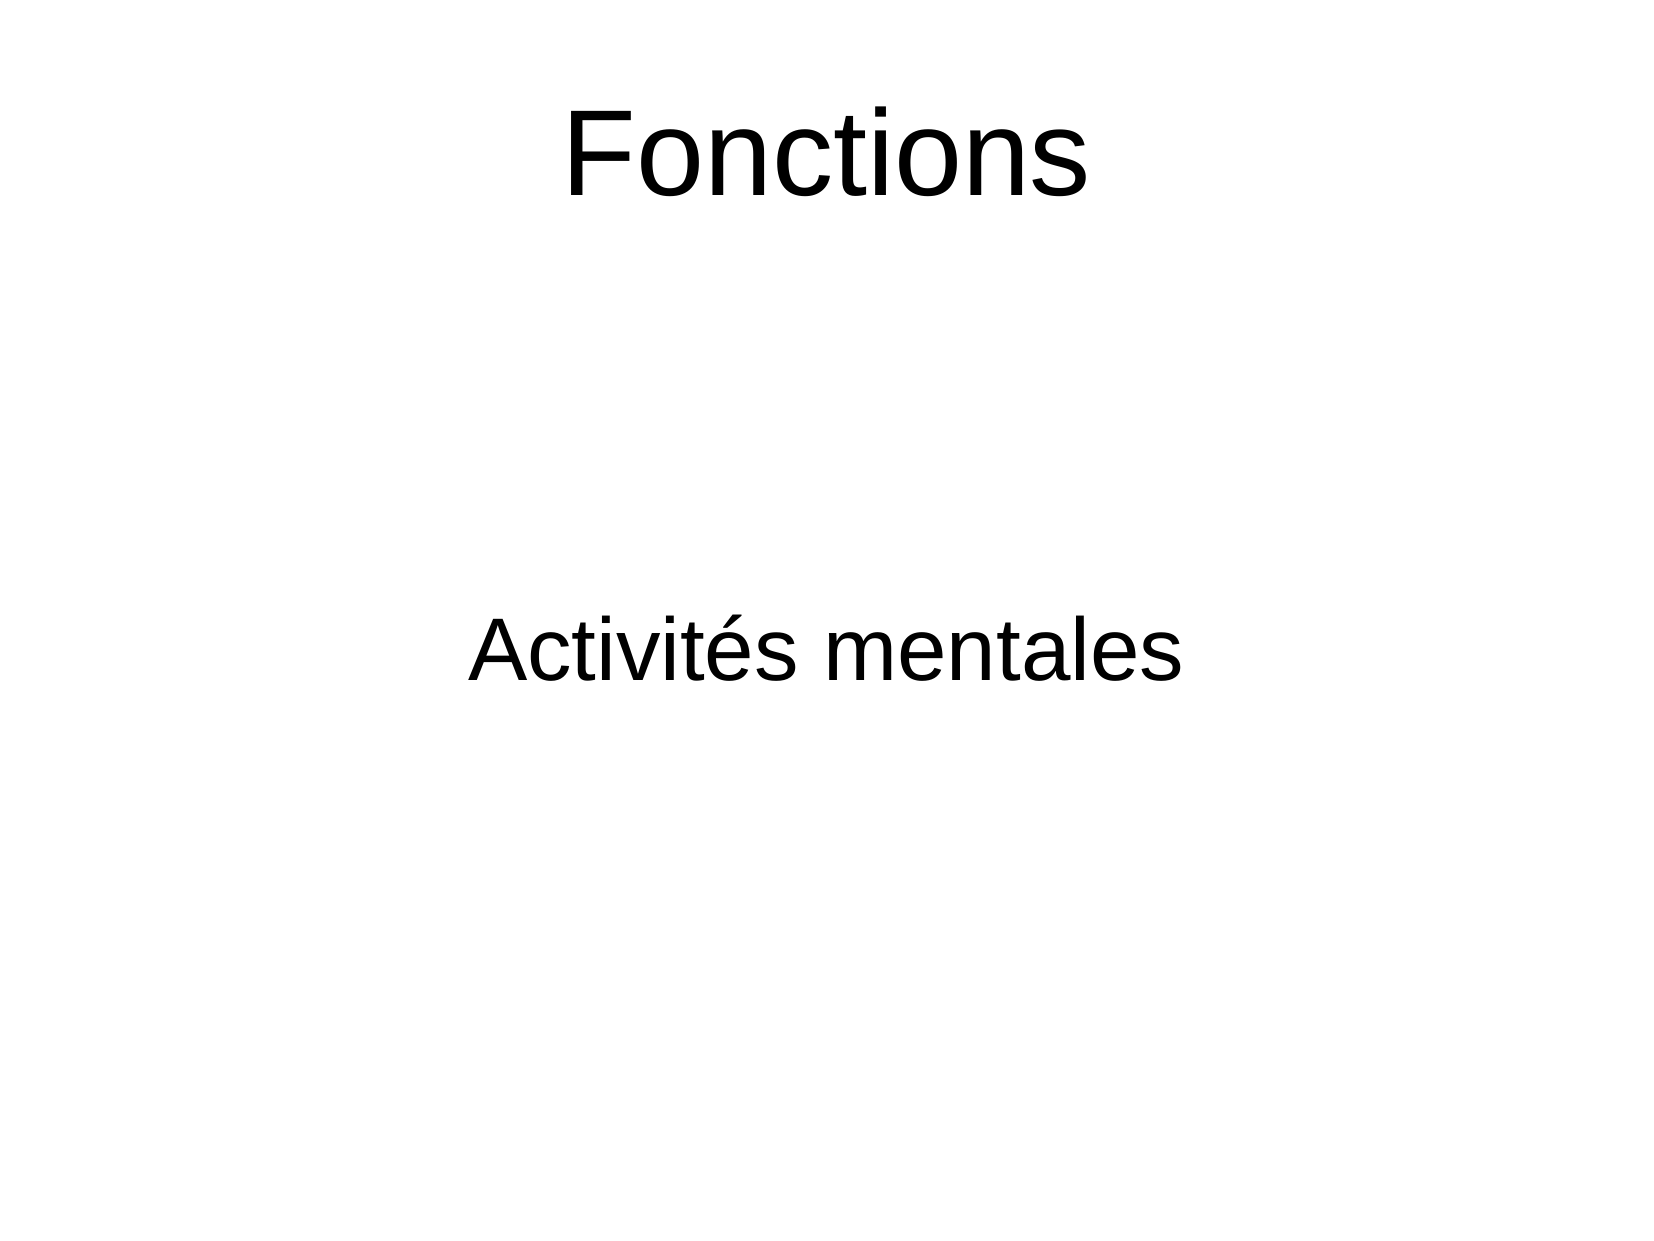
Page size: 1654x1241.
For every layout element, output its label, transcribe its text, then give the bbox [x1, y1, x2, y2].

subtitle Activités mentales [82, 290, 1571, 1010]
title Fonctions [82, 49, 1571, 257]
